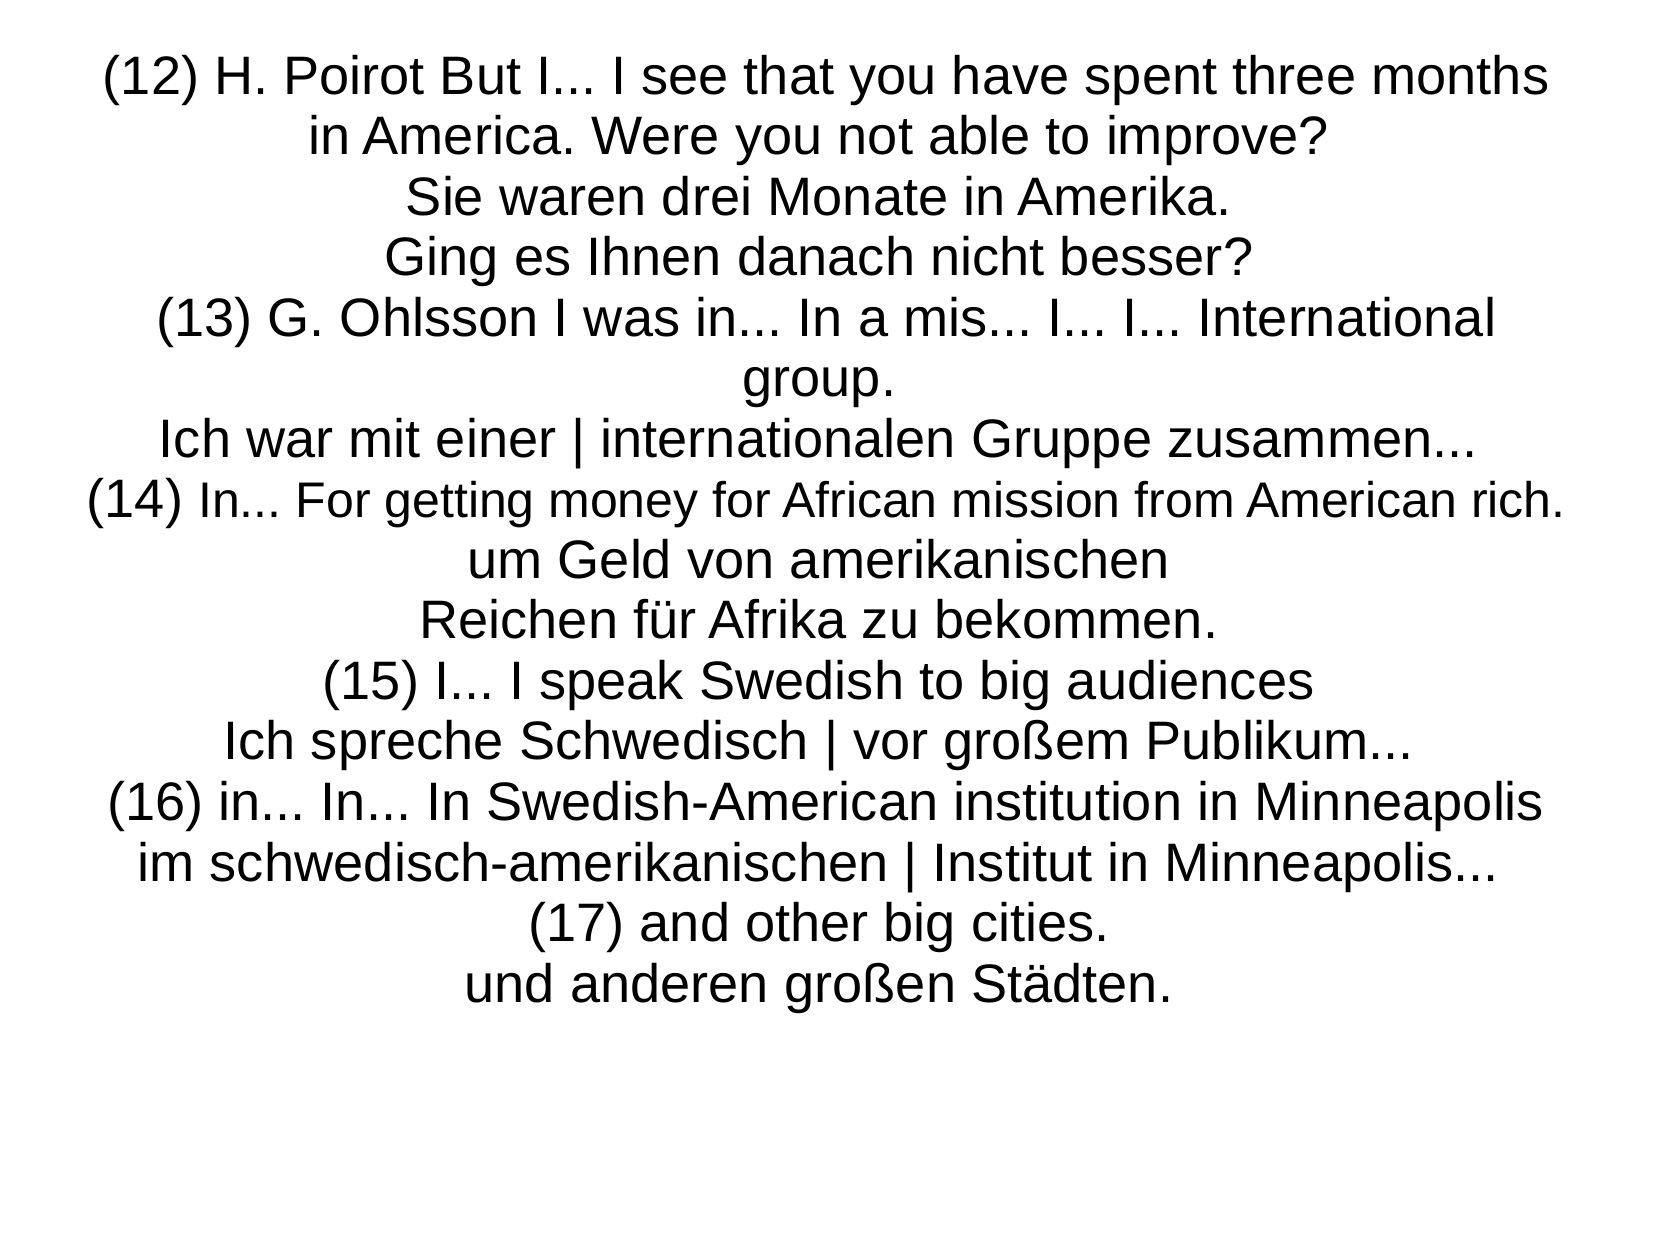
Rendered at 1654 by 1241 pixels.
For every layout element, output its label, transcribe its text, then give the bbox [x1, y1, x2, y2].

subtitle (12) H. Poirot But I... I see that you have spent three months in America. Were you not able to improve? Sie waren drei Monate in Amerika. Ging es Ihnen danach nicht besser? (13) G. Ohlsson I was in... In a mis... I... I... International group. Ich war mit einer | internationalen Gruppe zusammen... (14) In... For getting money for African mission from American rich. um Geld von amerikanischen Reichen für Afrika zu bekommen. (15) I... I speak Swedish to big audiences Ich spreche Schwedisch | vor großem Publikum... (16) in... In... In Swedish-American institution in Minneapolis im schwedisch-amerikanischen | Institut in Minneapolis... (17) and other big cities. und anderen großen Städten. [82, 45, 1571, 1014]
